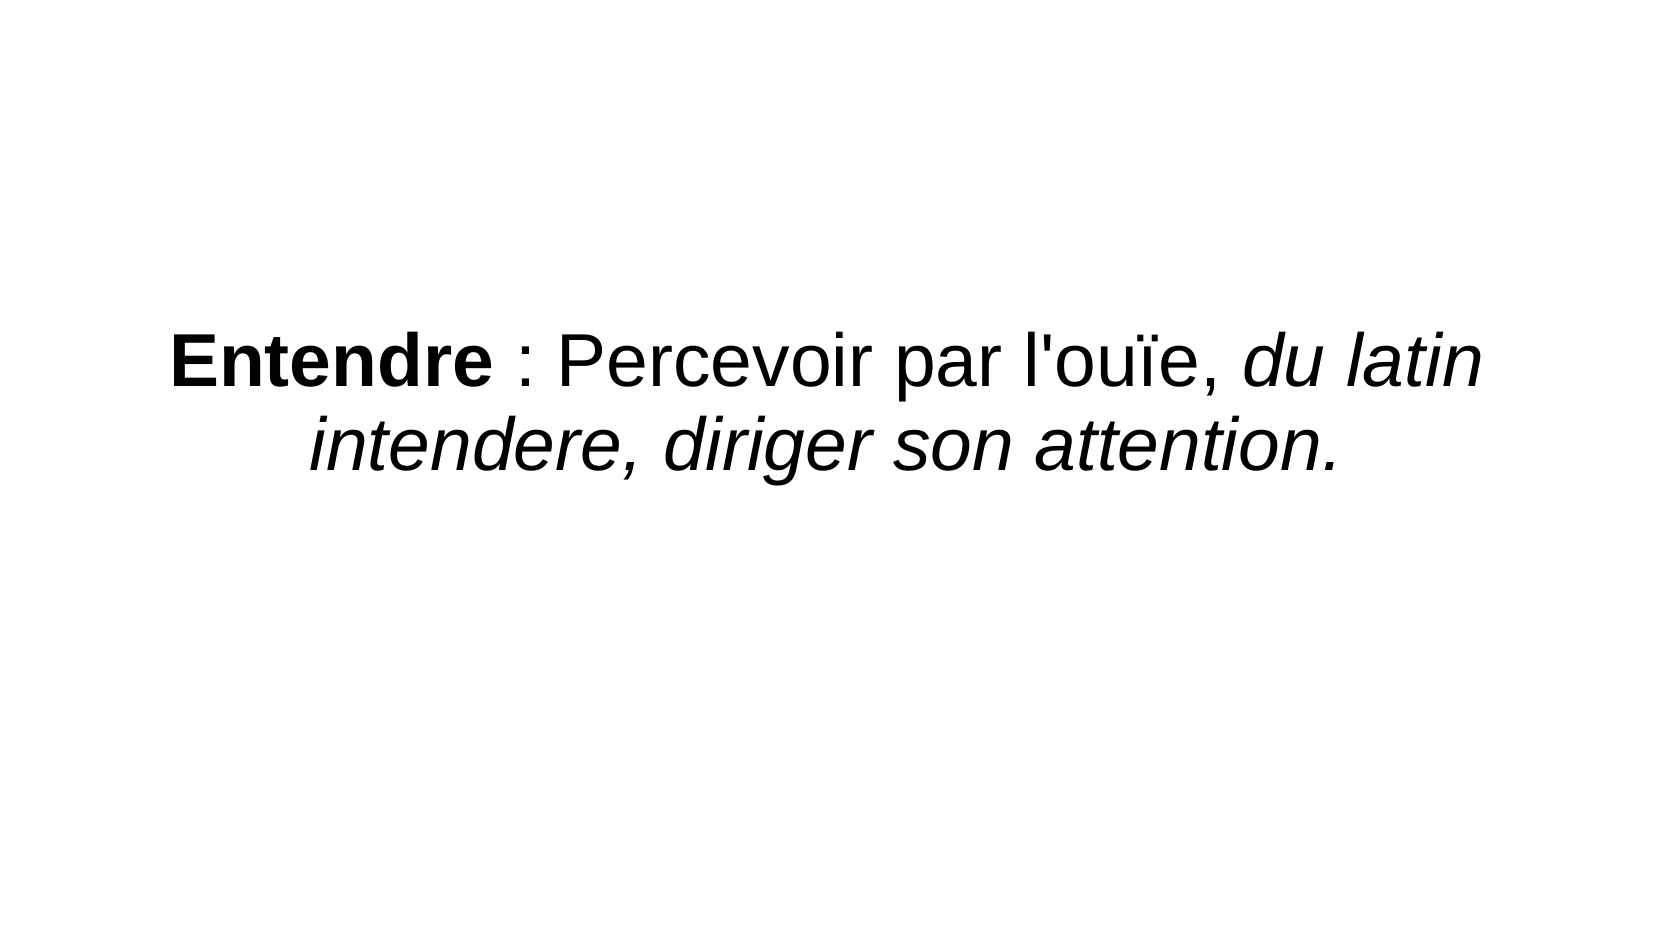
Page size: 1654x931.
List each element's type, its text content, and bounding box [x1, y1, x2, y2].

title Entendre : Percevoir par l'ouïe, du latin intendere, diriger son attention. [82, 37, 1571, 768]
